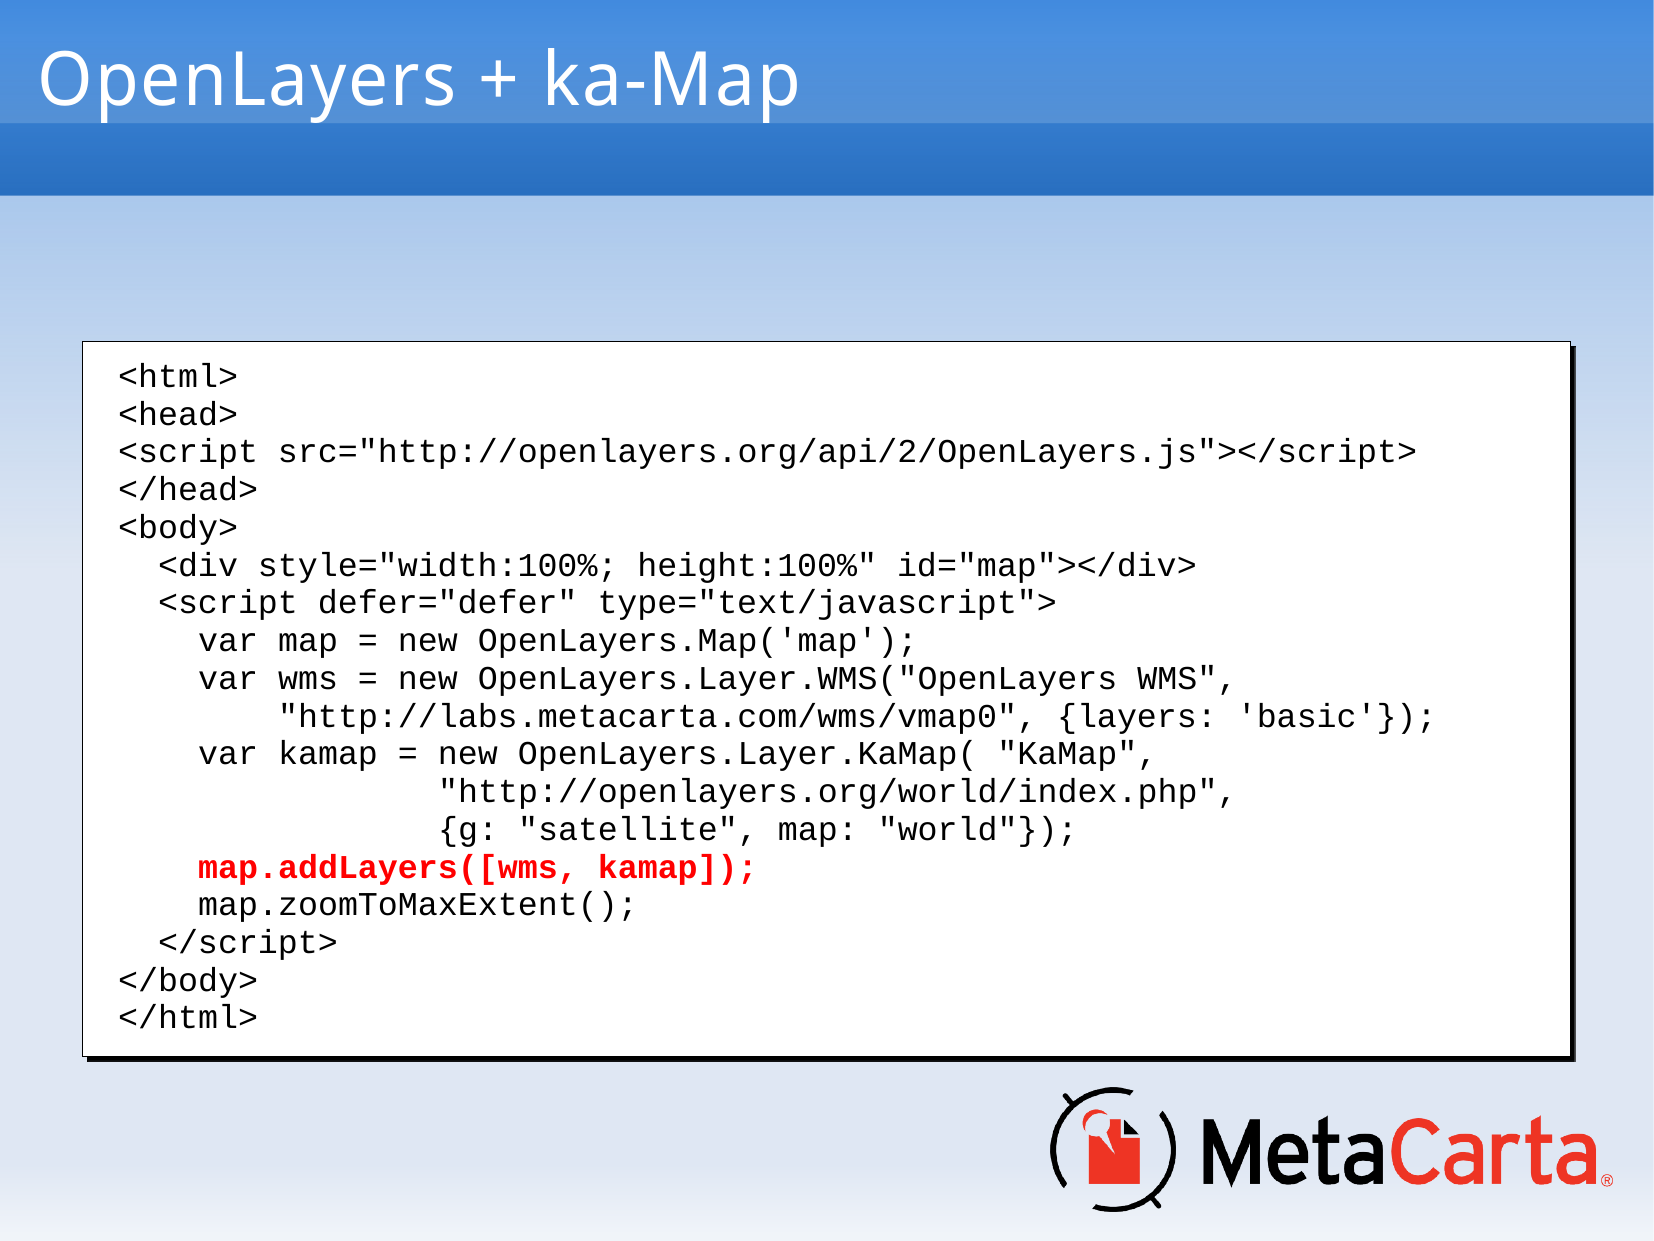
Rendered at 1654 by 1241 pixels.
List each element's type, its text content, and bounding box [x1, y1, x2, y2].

subtitle <html> <head> <script src="http://openlayers.org/api/2/OpenLayers.js"></script> </head> <body> <div style="width:100%; height:100%" id="map"></div> <script defer="defer" type="text/javascript"> var map = new OpenLayers.Map('map'); var wms = new OpenLayers.Layer.WMS("OpenLayers WMS", "http://labs.metacarta.com/wms/vmap0", {layers: 'basic'}); var kamap = new OpenLayers.Layer.KaMap( "KaMap", "http://openlayers.org/world/index.php", {g: "satellite", map: "world"}); map.addLayers([wms, kamap]); map.zoomToMaxExtent(); </script> </body> </html> [82, 341, 1571, 1057]
picture [0, 0, 1654, 1241]
title OpenLayers + ka-Map [37, 2, 1463, 151]
